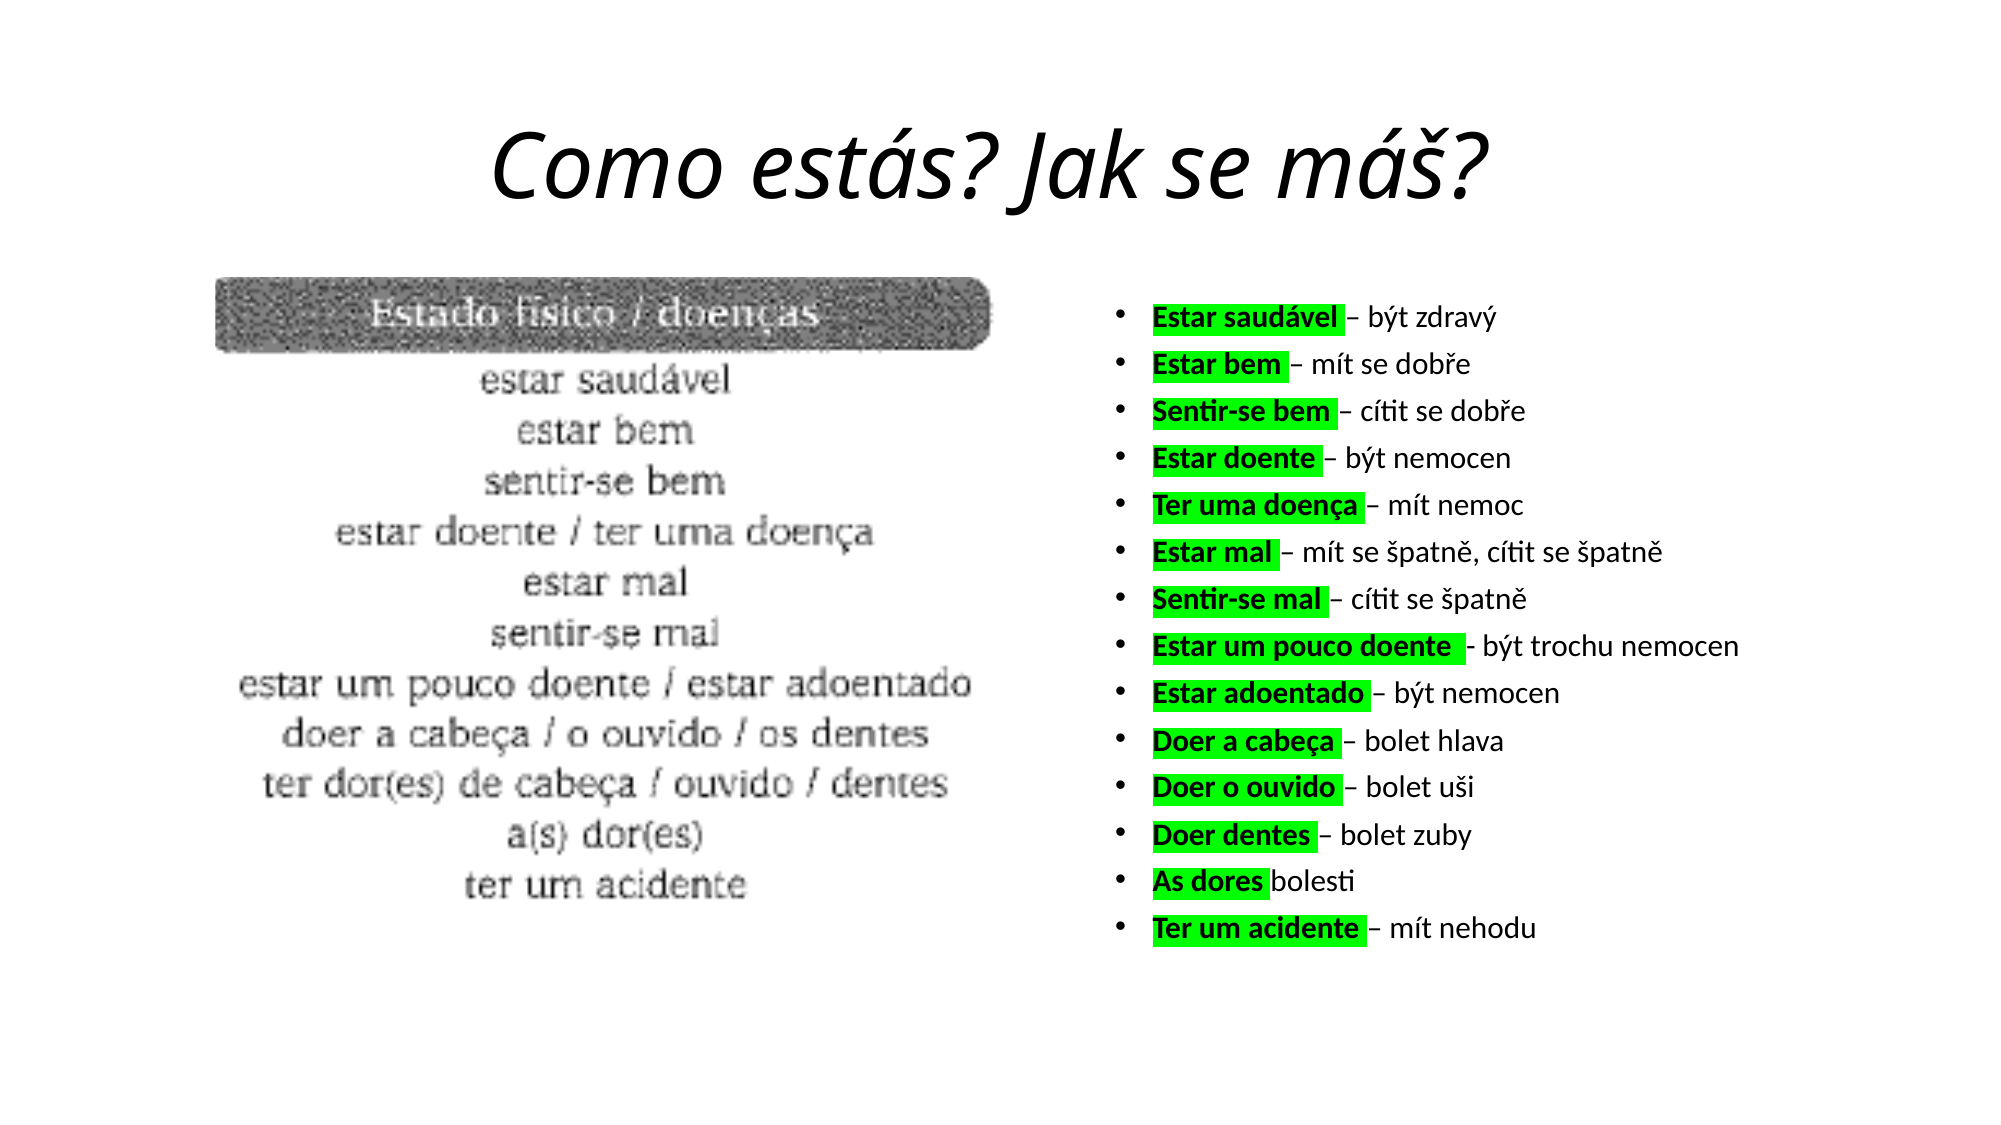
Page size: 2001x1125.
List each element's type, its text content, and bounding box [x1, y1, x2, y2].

picture [215, 277, 1000, 916]
title Como estás? Jak se máš? [137, 59, 1863, 278]
list Estar saudável – být zdravý Estar bem – mít se dobře Sentir-se bem – cítit se dobře Estar doente – být nemocen Ter uma doença – mít nemoc Estar mal – mít se špatně, cítit se špatně Sentir-se mal – cítit se špatně Estar um pouco doente - být trochu nemocen Estar adoentado – být nemocen Doer a cabeça – bolet hlava Doer o ouvido – bolet uši Doer dentes – bolet zuby As dores bolesti Ter um acidente – mít nehodu [1100, 299, 1863, 1014]
